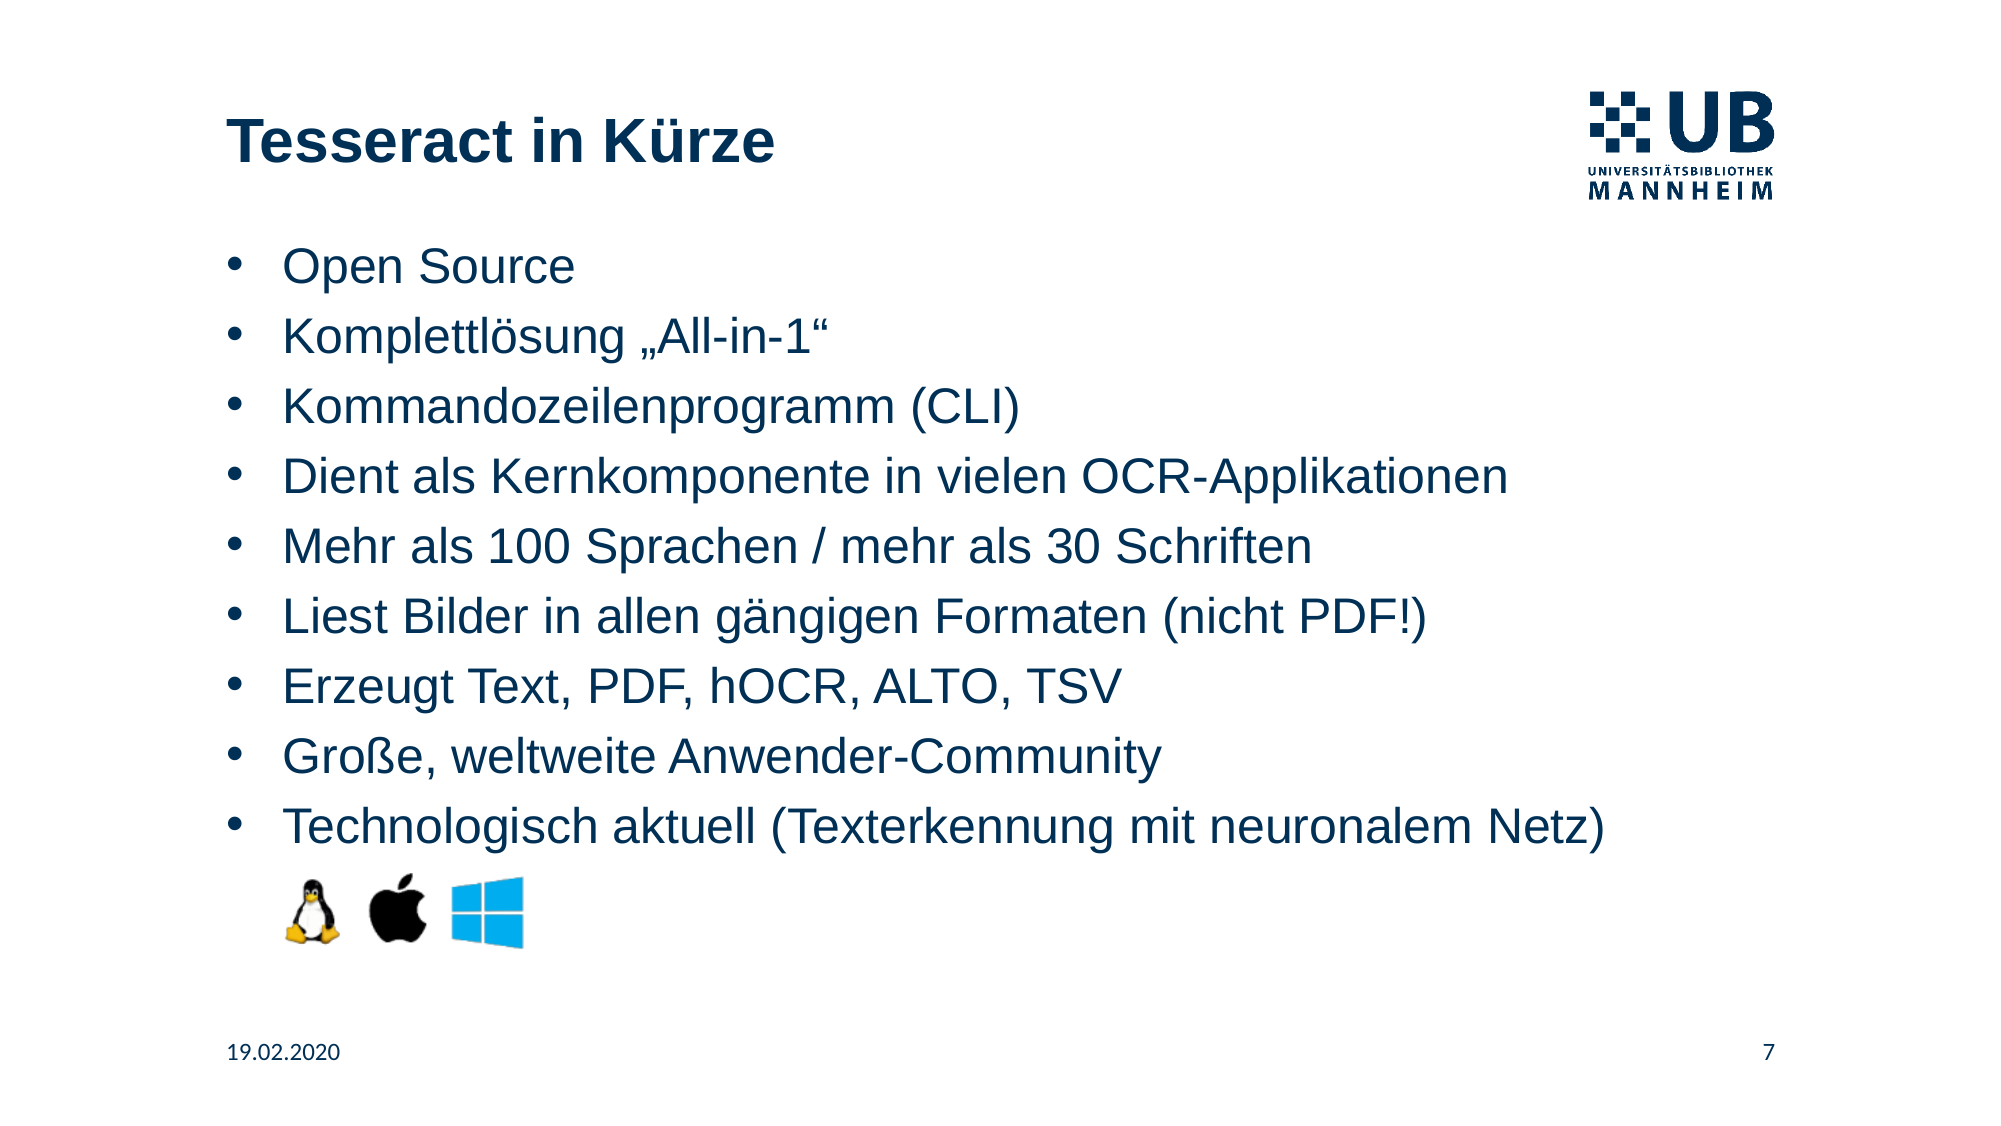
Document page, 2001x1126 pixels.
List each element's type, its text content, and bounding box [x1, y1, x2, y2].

picture [277, 874, 355, 955]
slide_number <Foliennummer> [1544, 1035, 1776, 1066]
picture [1582, 85, 1779, 204]
picture [365, 872, 543, 957]
list Open Source Komplettlösung „All-in-1“ Kommandozeilenprogramm (CLI) Dient als Kernkomponente in vielen OCR-Applikationen Mehr als 100 Sprachen / mehr als 30 Schriften Liest Bilder in allen gängigen Formaten (nicht PDF!) Erzeugt Text, PDF, hOCR, ALTO, TSV Große, weltweite Anwender-Community Technologisch aktuell (Texterkennung mit neuronalem Netz) [226, 233, 1774, 928]
slide_number 19.02.2020 [226, 1035, 693, 1066]
title Tesseract in Kürze [226, 100, 1286, 233]
